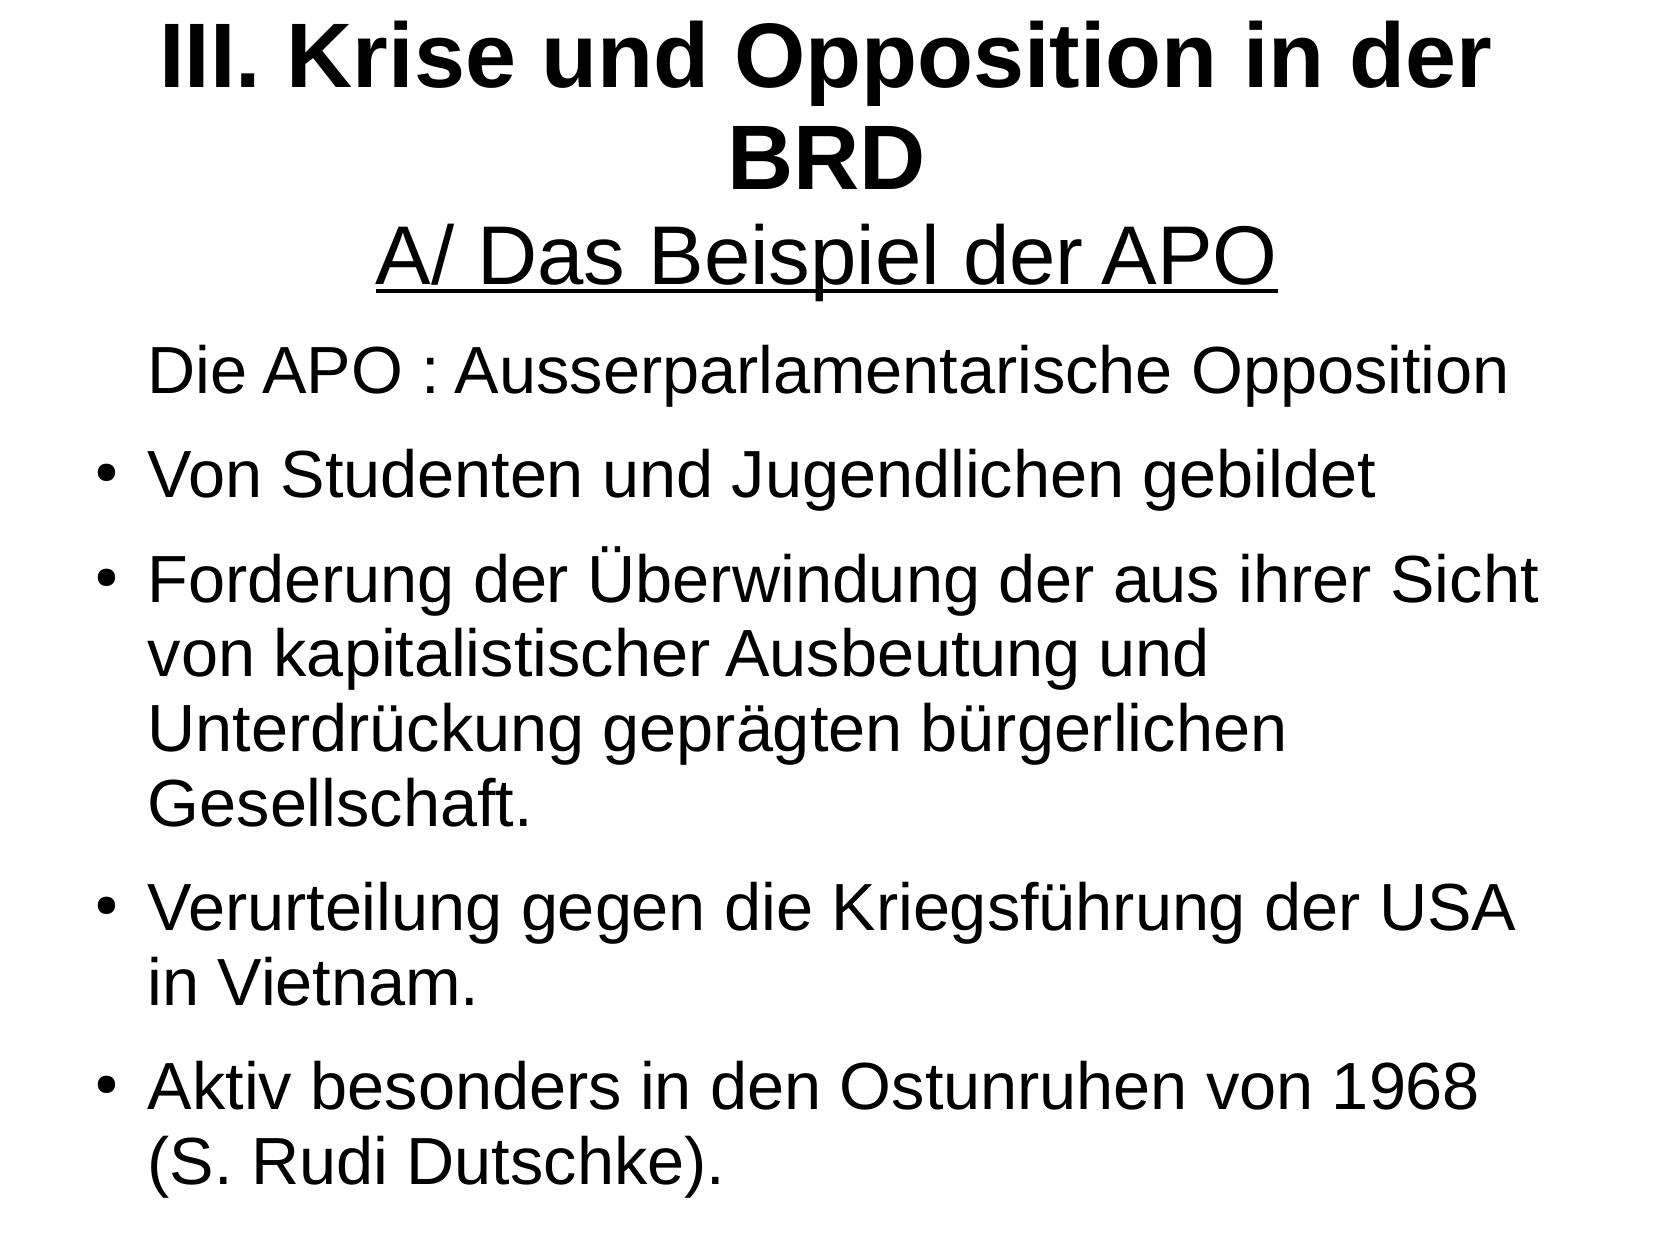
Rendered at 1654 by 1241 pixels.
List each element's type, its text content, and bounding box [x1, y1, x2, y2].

list Die APO : Ausserparlamentarische Opposition Von Studenten und Jugendlichen gebildet Forderung der Überwindung der aus ihrer Sicht von kapitalistischer Ausbeutung und Unterdrückung geprägten bürgerlichen Gesellschaft. Verurteilung gegen die Kriegsführung der USA in Vietnam. Aktiv besonders in den Ostunruhen von 1968 (S. Rudi Dutschke). [76, 333, 1565, 1199]
title III. Krise und Opposition in der BRD A/ Das Beispiel der APO [82, 3, 1571, 303]
